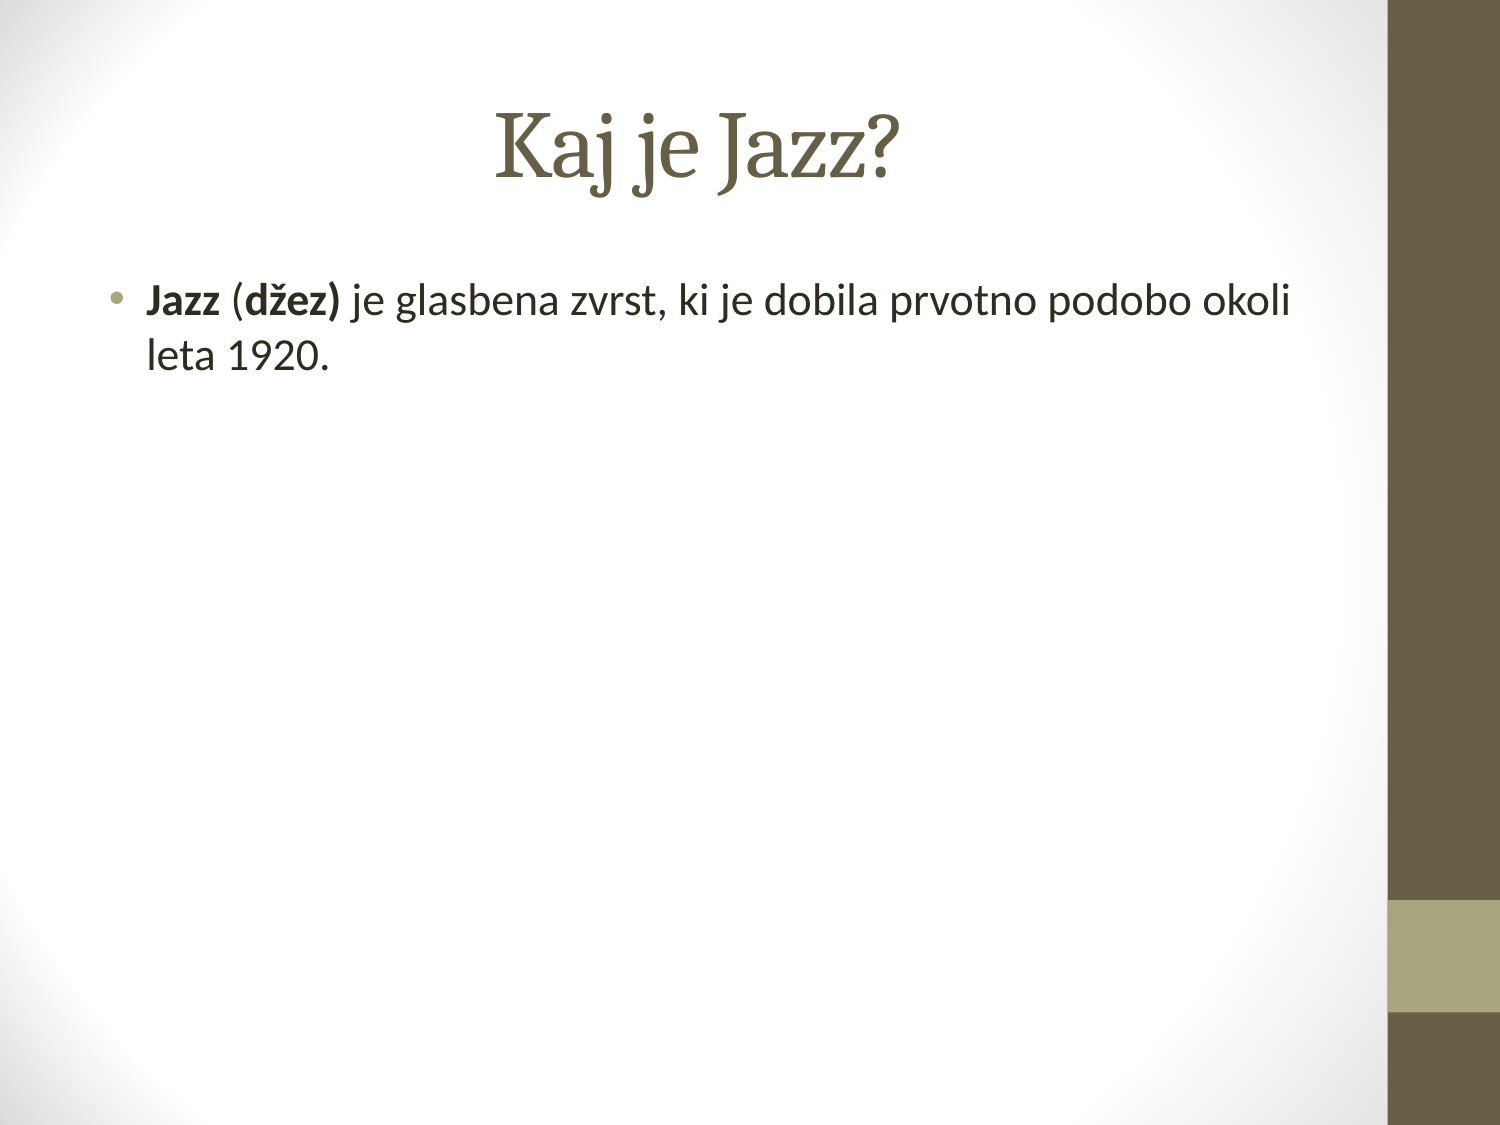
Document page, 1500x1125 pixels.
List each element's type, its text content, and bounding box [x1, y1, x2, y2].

list Jazz (džez) je glasbena zvrst, ki je dobila prvotno podobo okoli leta 1920. [75, 262, 1325, 1050]
title Kaj je Jazz? [75, 45, 1325, 233]
picture [0, 0, 1387, 1125]
